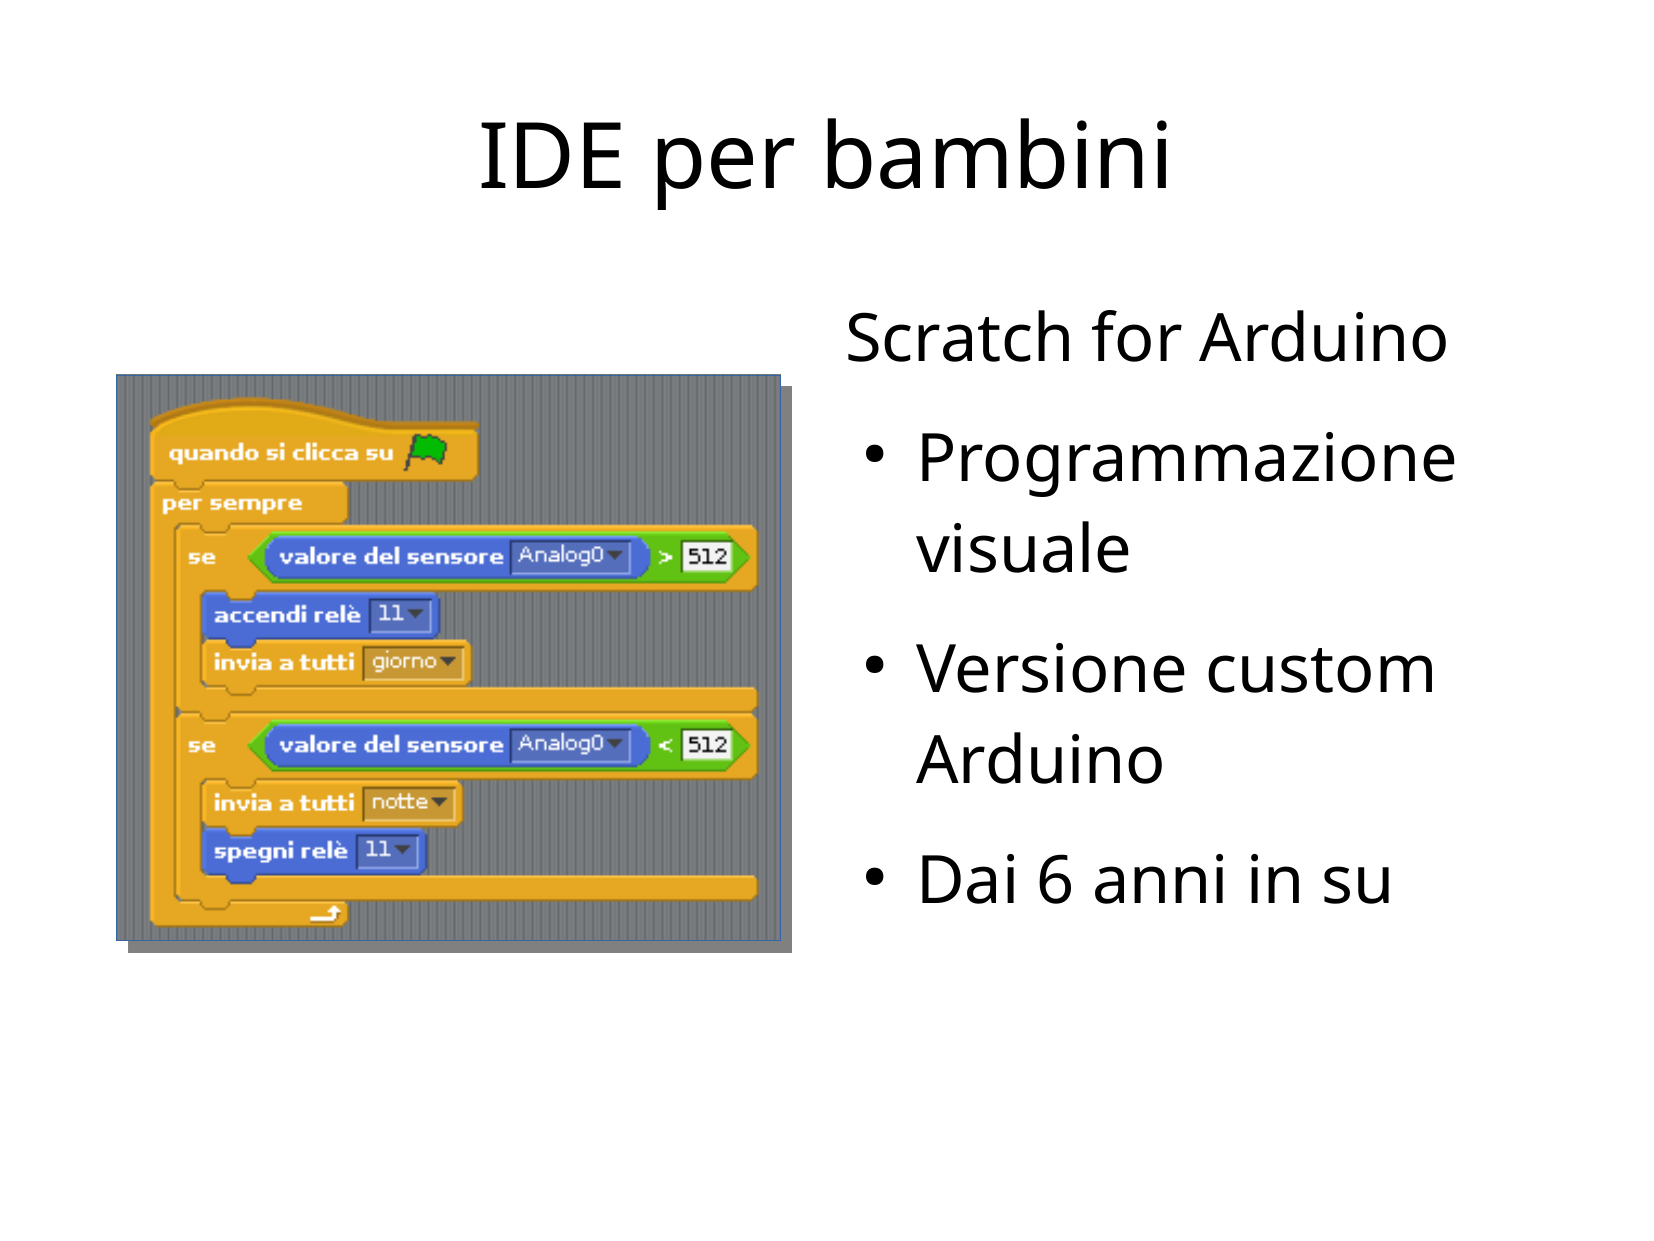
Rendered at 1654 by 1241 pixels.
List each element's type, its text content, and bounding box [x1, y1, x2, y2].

picture [116, 374, 781, 941]
title IDE per bambini [82, 49, 1571, 257]
list Scratch for Arduino Programmazione visuale Versione custom Arduino Dai 6 anni in su [845, 290, 1572, 1010]
